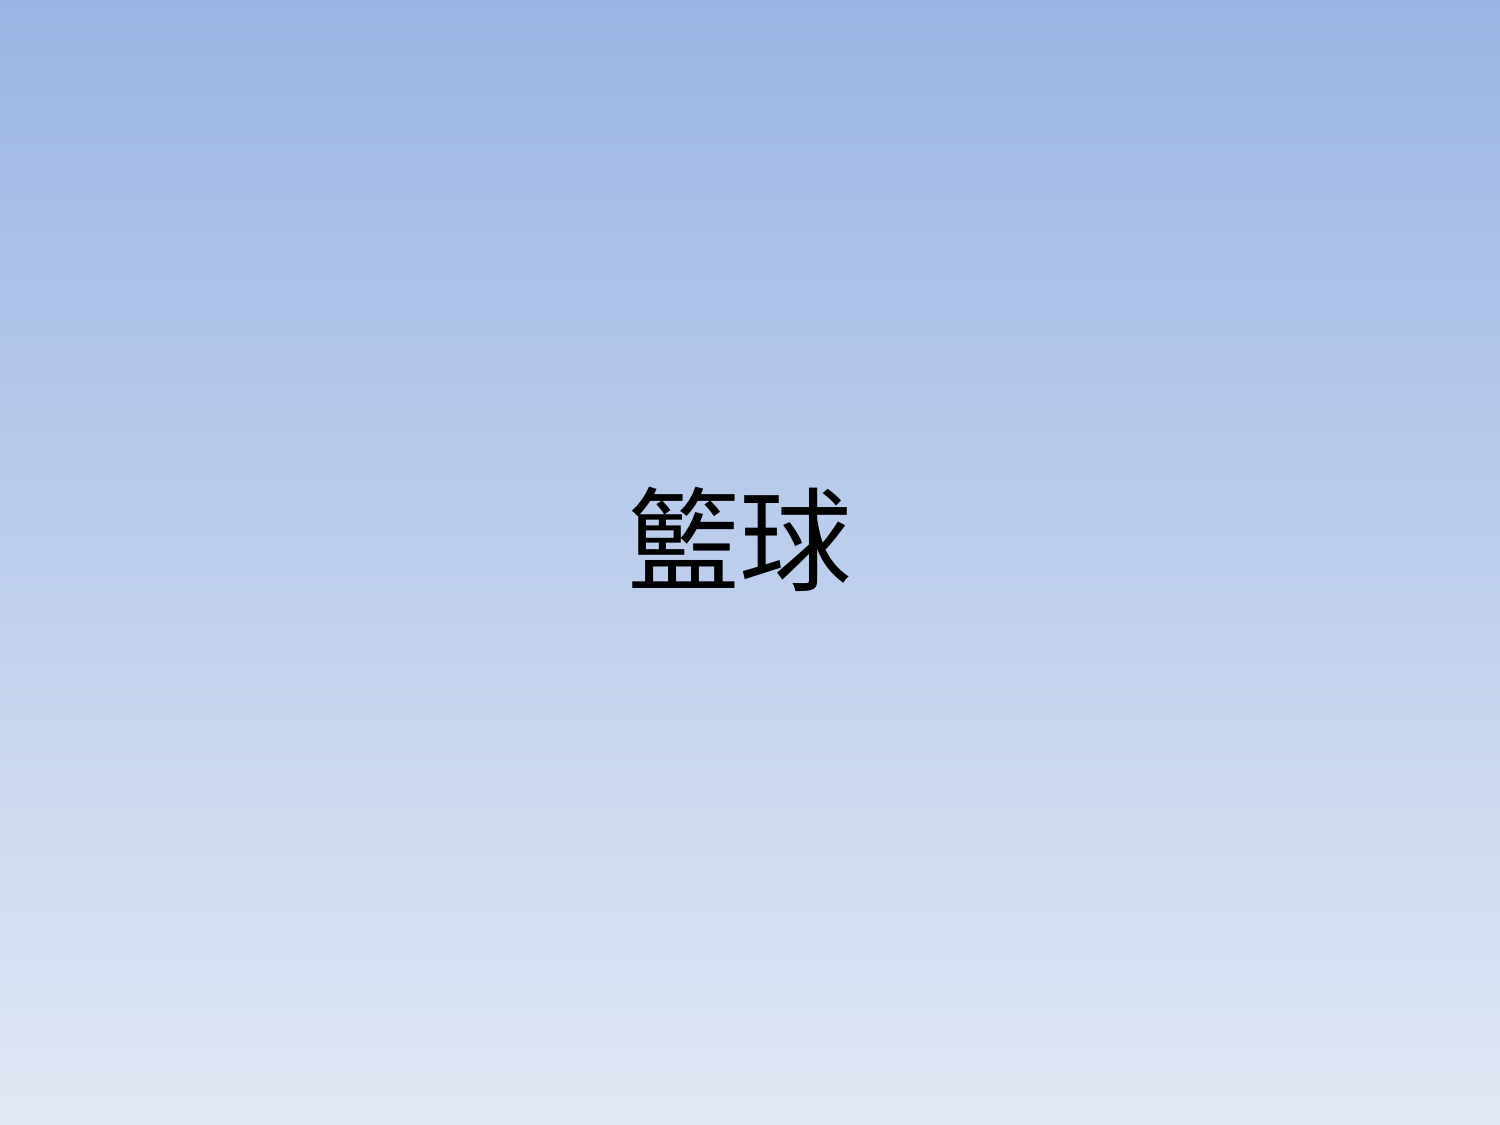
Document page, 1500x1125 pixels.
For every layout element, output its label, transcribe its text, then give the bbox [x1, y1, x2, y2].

text_box 籃球 [64, 444, 1415, 632]
